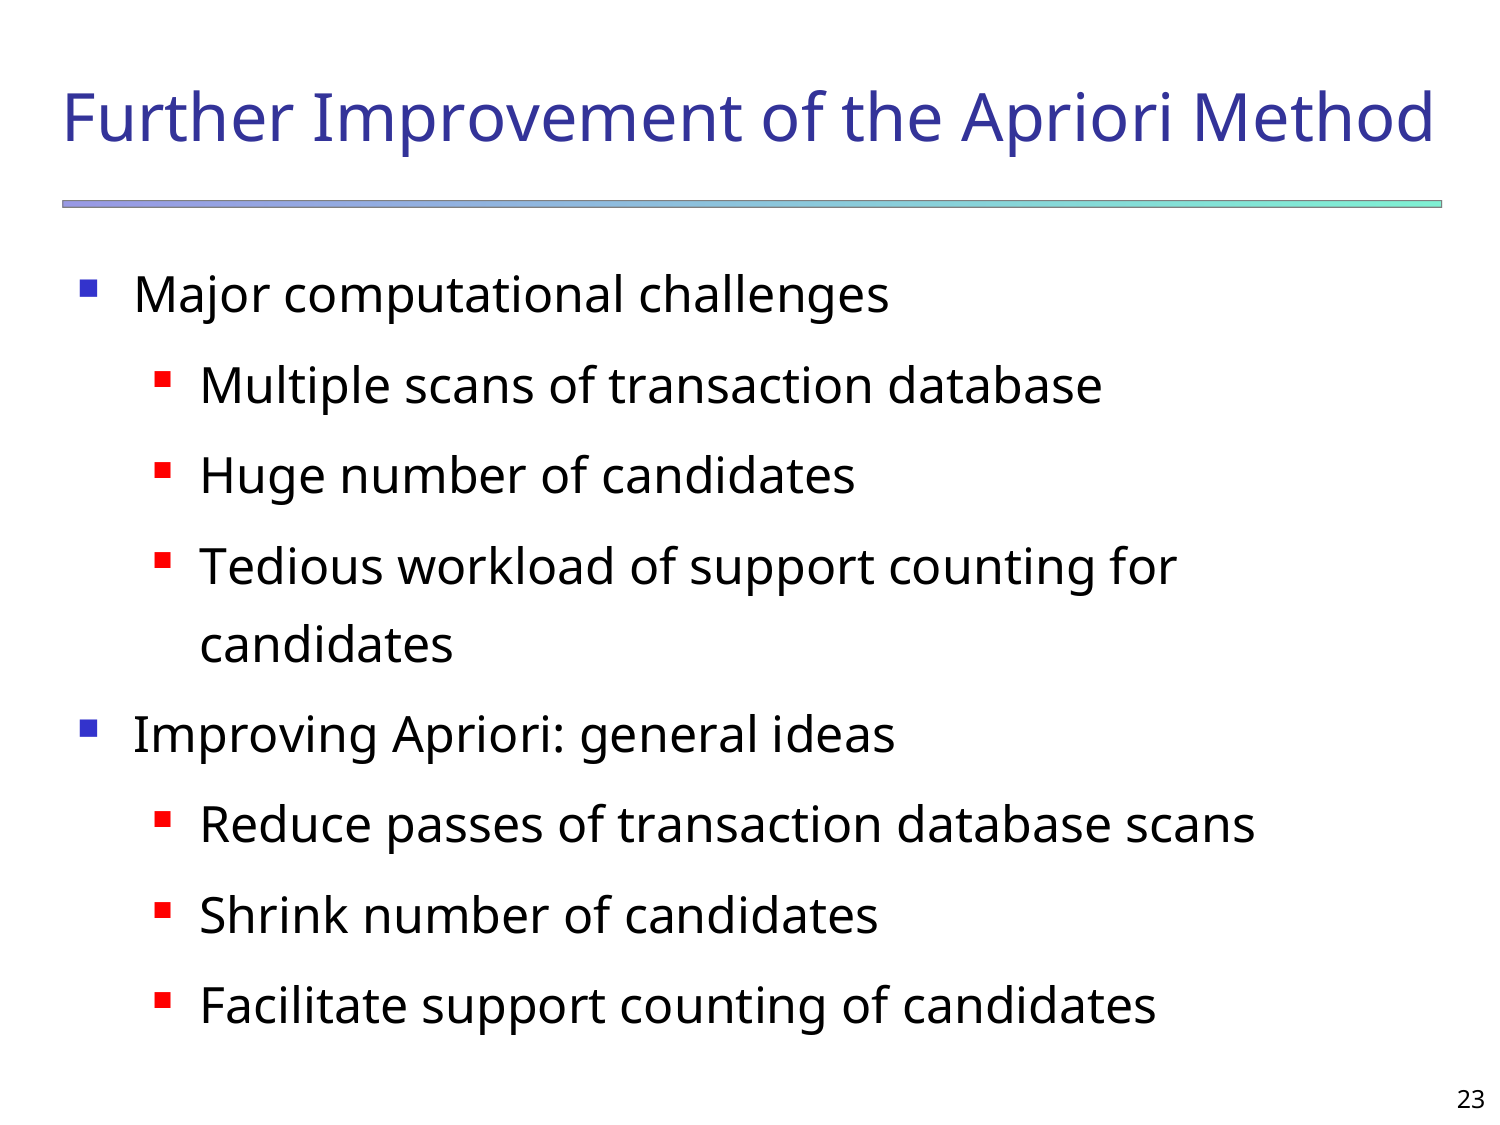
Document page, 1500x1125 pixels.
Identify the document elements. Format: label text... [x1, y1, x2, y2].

title Further Improvement of the Apriori Method [0, 62, 1500, 163]
text_box <number> [1187, 1062, 1500, 1125]
list Major computational challenges Multiple scans of transaction database Huge number of candidates Tedious workload of support counting for candidates Improving Apriori: general ideas Reduce passes of transaction database scans Shrink number of candidates Facilitate support counting of candidates [62, 237, 1457, 1063]
